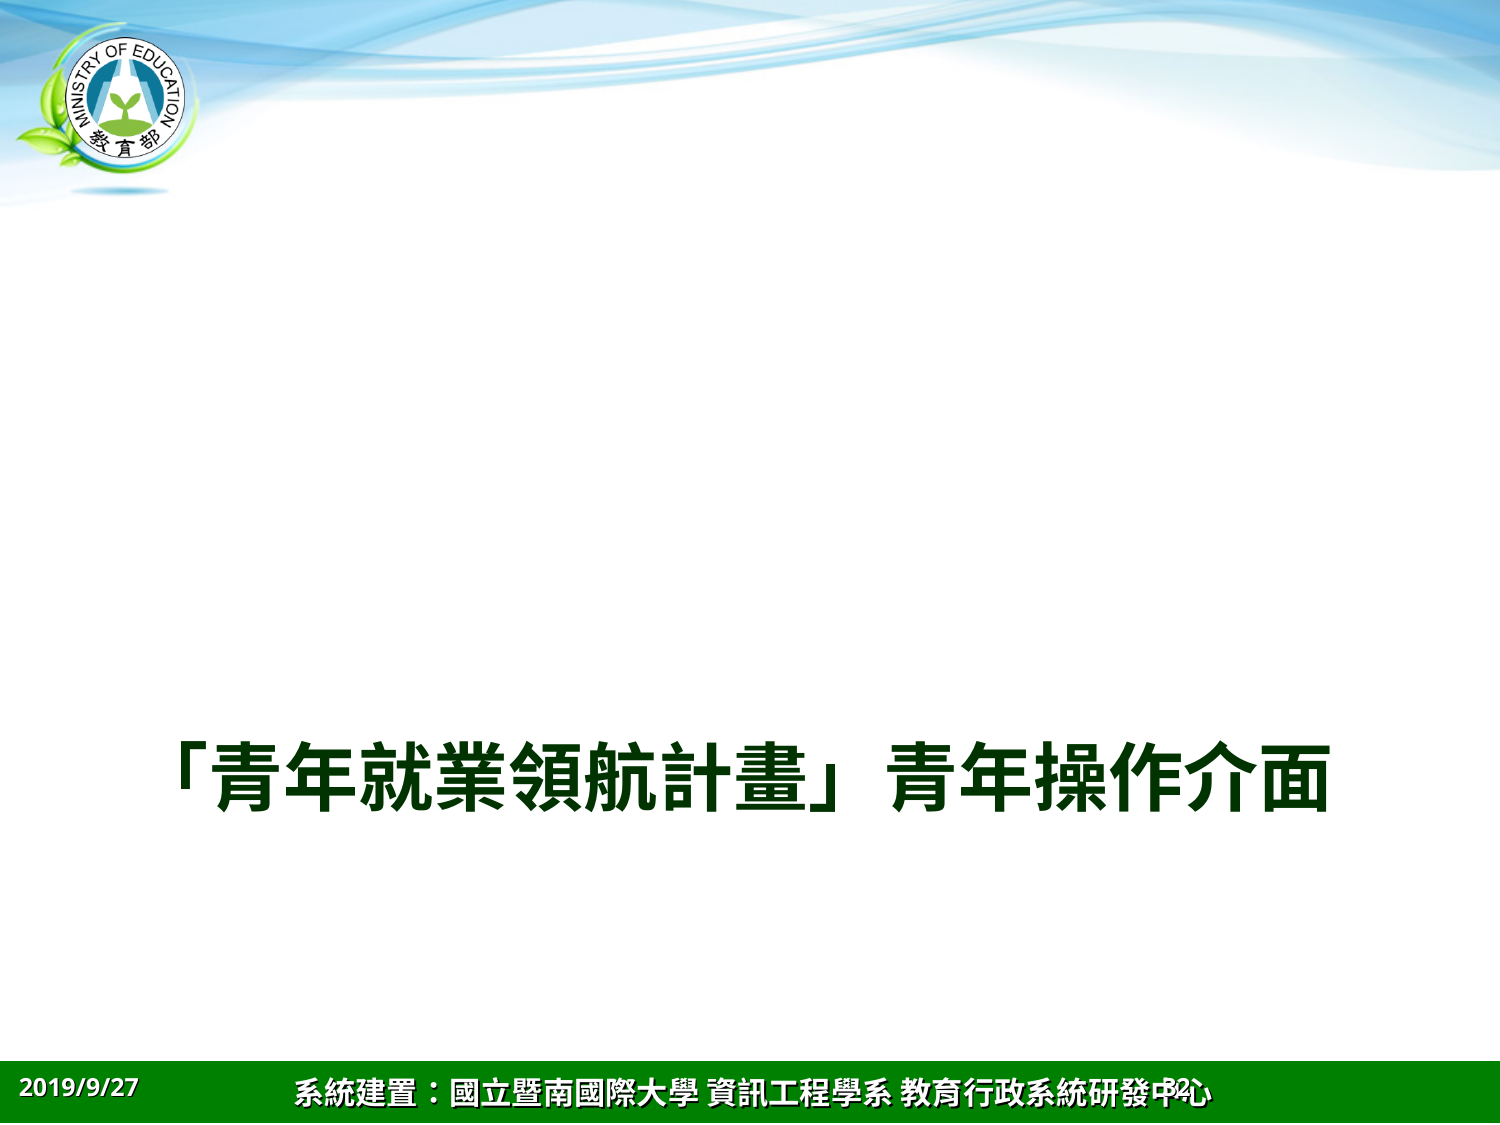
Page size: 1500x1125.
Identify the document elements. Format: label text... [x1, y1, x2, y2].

title 「青年就業領航計畫」青年操作介面 [118, 722, 1394, 947]
text_box 2019/9/27 [3, 1063, 354, 1117]
text_box 32 [1147, 1063, 1498, 1117]
